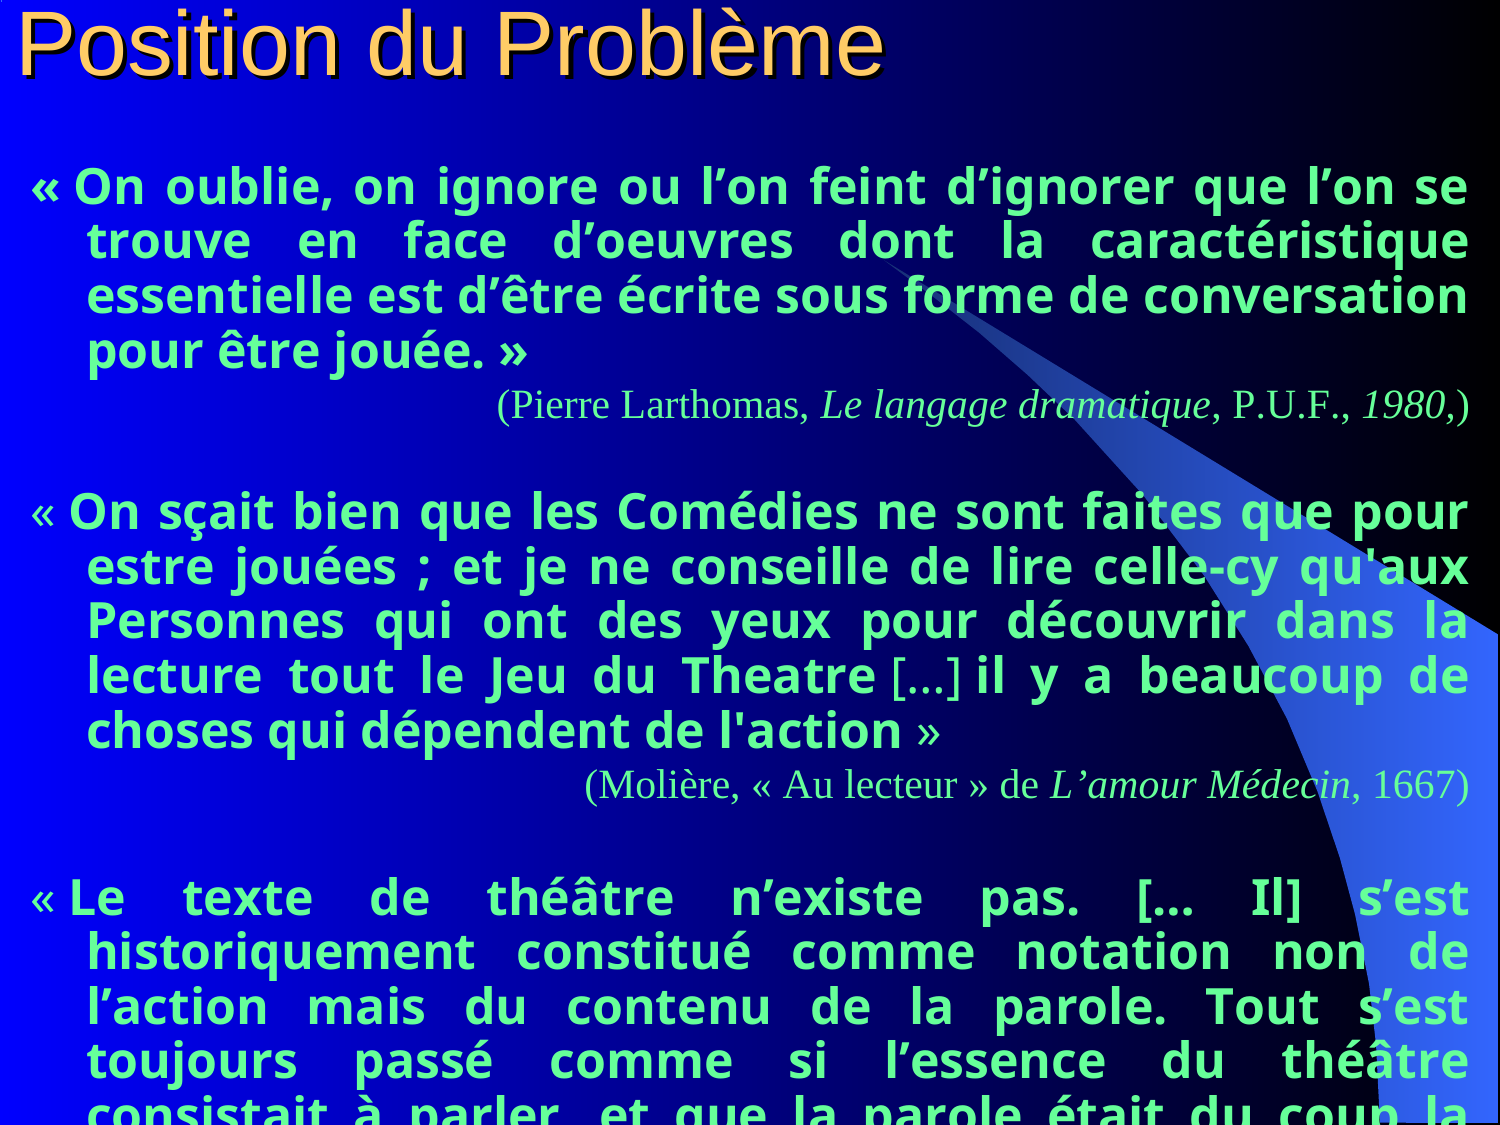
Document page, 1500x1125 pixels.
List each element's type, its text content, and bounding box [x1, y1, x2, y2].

list « On oublie, on ignore ou l’on feint d’ignorer que l’on se trouve en face d’oeuvres dont la caractéristique essentielle est d’être écrite sous forme de conversation pour être jouée. » (Pierre Larthomas, Le langage dramatique, P.U.F., 1980,) « On sçait bien que les Comédies ne sont faites que pour estre jouées ; et je ne conseille de lire celle-cy qu'aux Personnes qui ont des yeux pour découvrir dans la lecture tout le Jeu du Theatre […] il y a beaucoup de choses qui dépendent de l'action » (Molière, « Au lecteur » de L’amour Médecin, 1667) « Le texte de théâtre n’existe pas. [… Il] s’est historiquement constitué comme notation non de l’action mais du contenu de la parole. Tout s’est toujours passé comme si l’essence du théâtre consistait à parler, et que la parole était du coup la seule chose digne d’être notée. s’est historiquement constitué comme notation non de l’action mais du contenu de la parole. Tout s’est toujours passé comme si l’essence du théâtre consistait à parler, et que la parole était du coup la seule chose digne d’être notée. » (Joris Lacoste, Théâtre Public, N° 184, avril 2007) [0, 87, 1500, 1125]
title Position du Problème [0, 0, 1326, 87]
